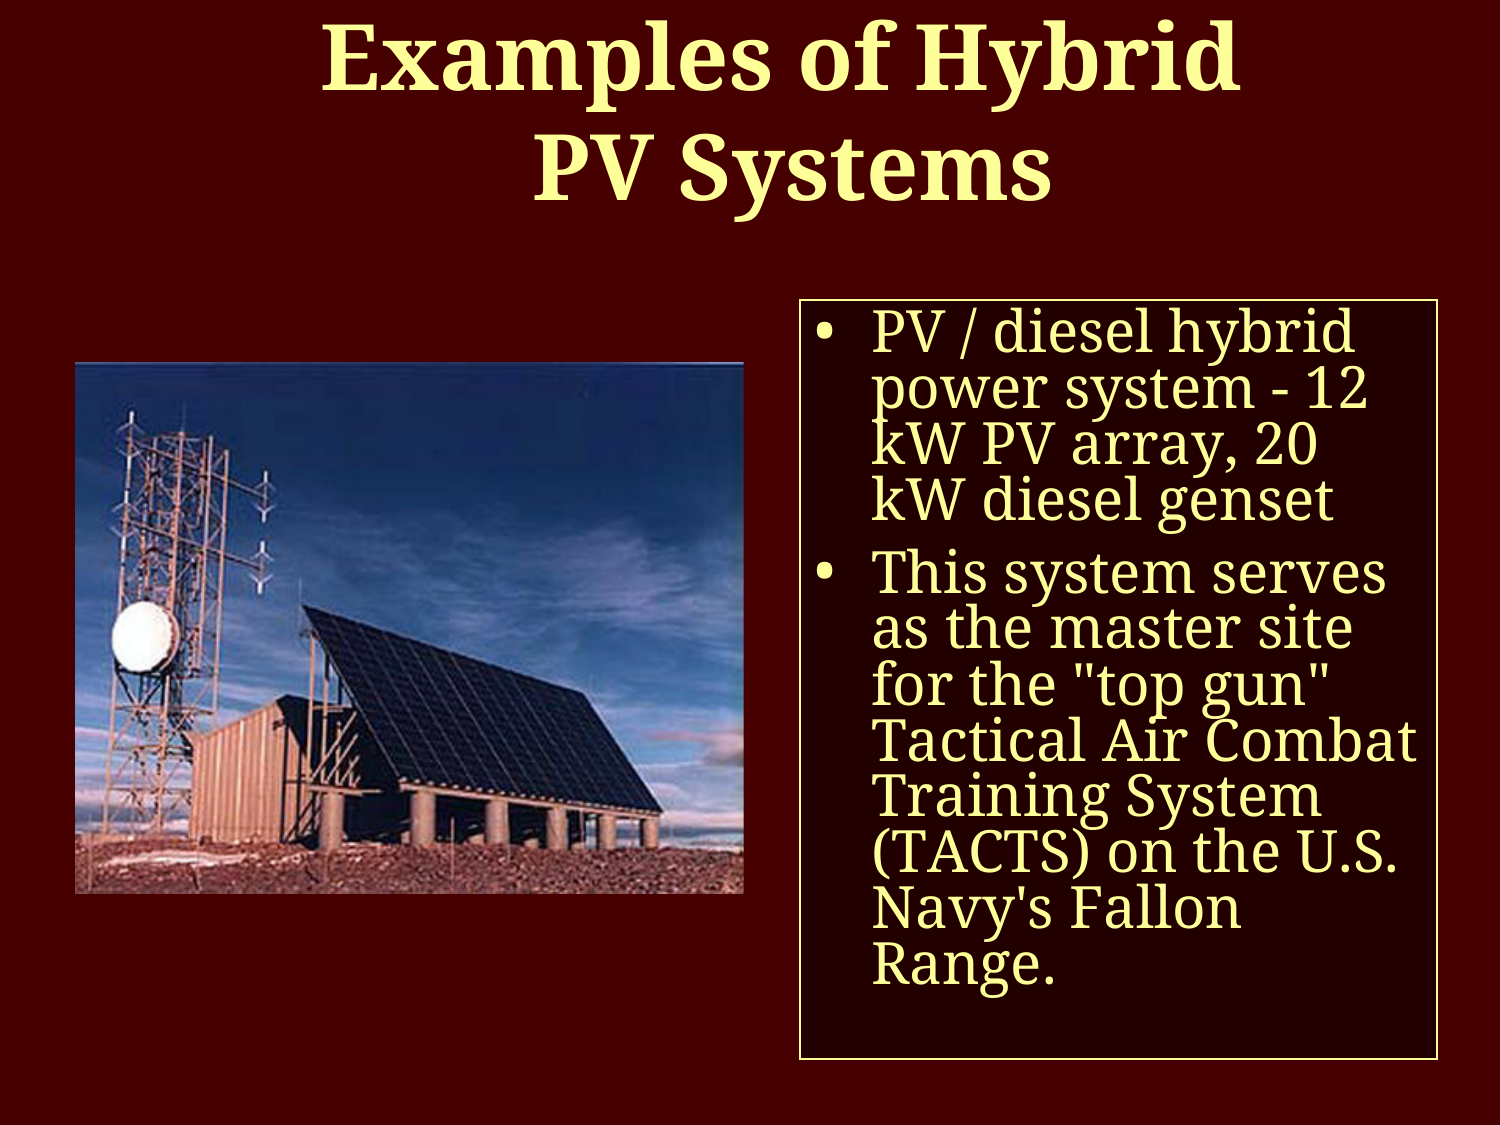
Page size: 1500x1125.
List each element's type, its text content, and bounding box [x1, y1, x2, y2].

picture [75, 362, 744, 894]
title Examples of Hybrid PV Systems [225, 0, 1363, 227]
list PV / diesel hybrid power system - 12 kW PV array, 20 kW diesel genset This system serves as the master site for the "top gun" Tactical Air Combat Training System (TACTS) on the U.S. Navy's Fallon Range. [799, 299, 1438, 1060]
